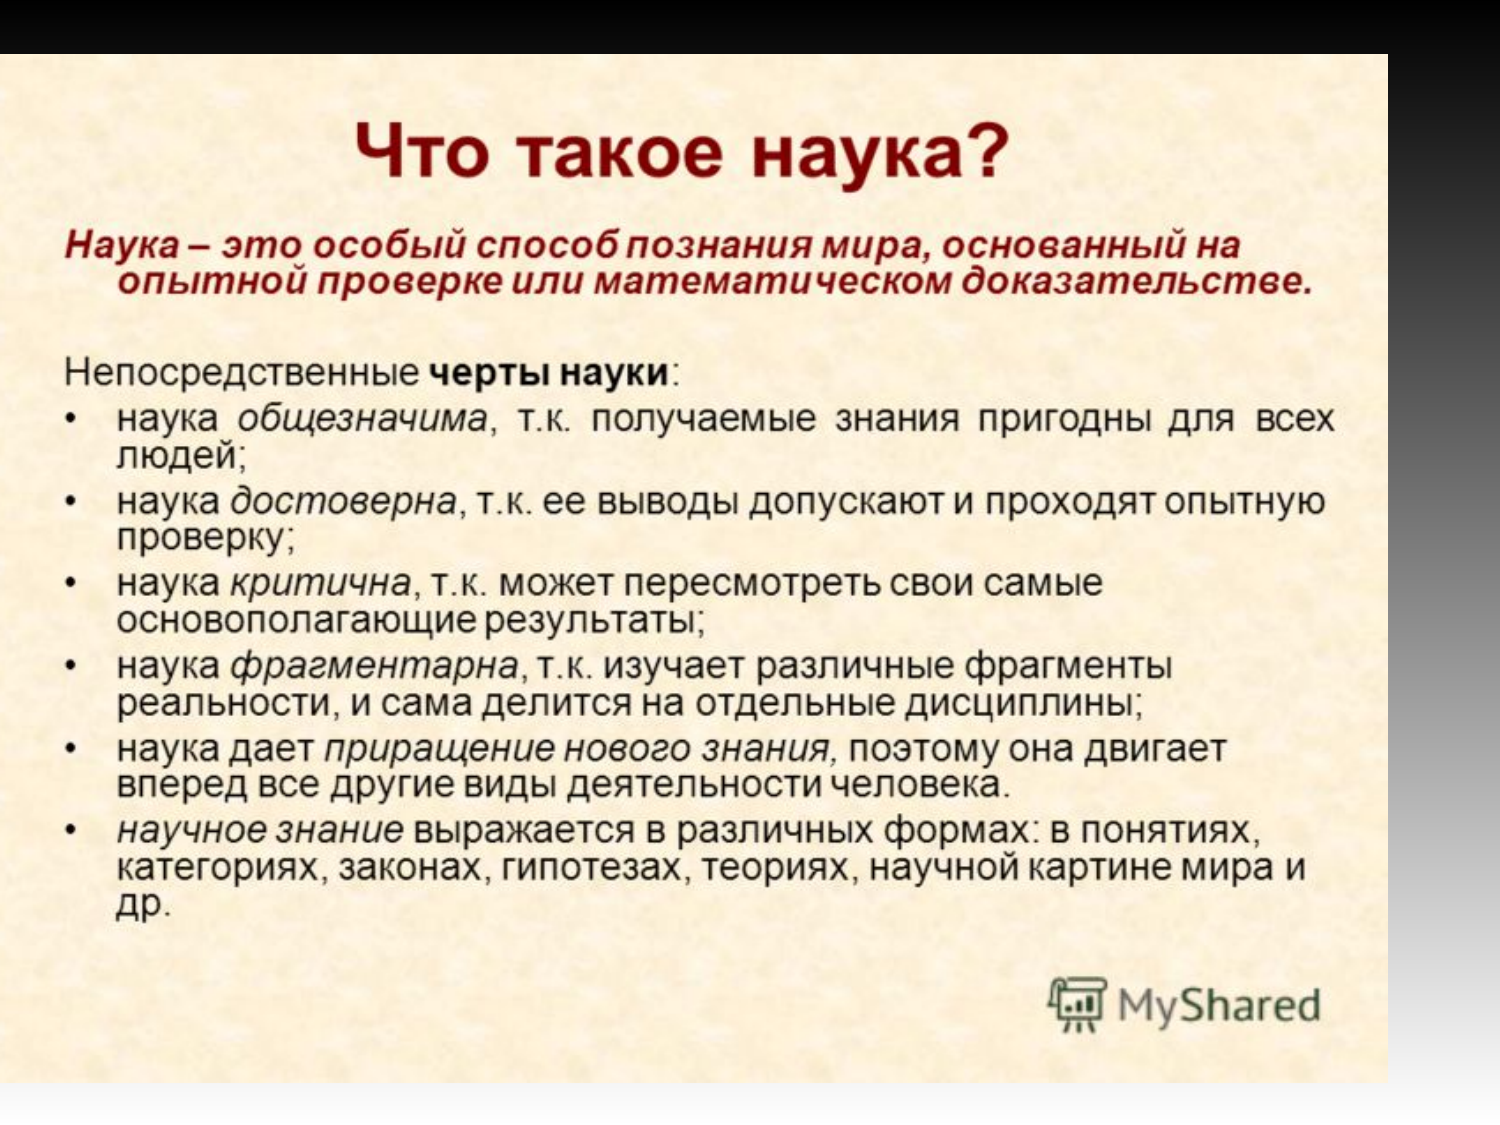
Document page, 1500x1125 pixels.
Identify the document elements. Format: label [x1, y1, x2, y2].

title [75, 45, 1425, 233]
picture [0, 54, 1388, 1083]
